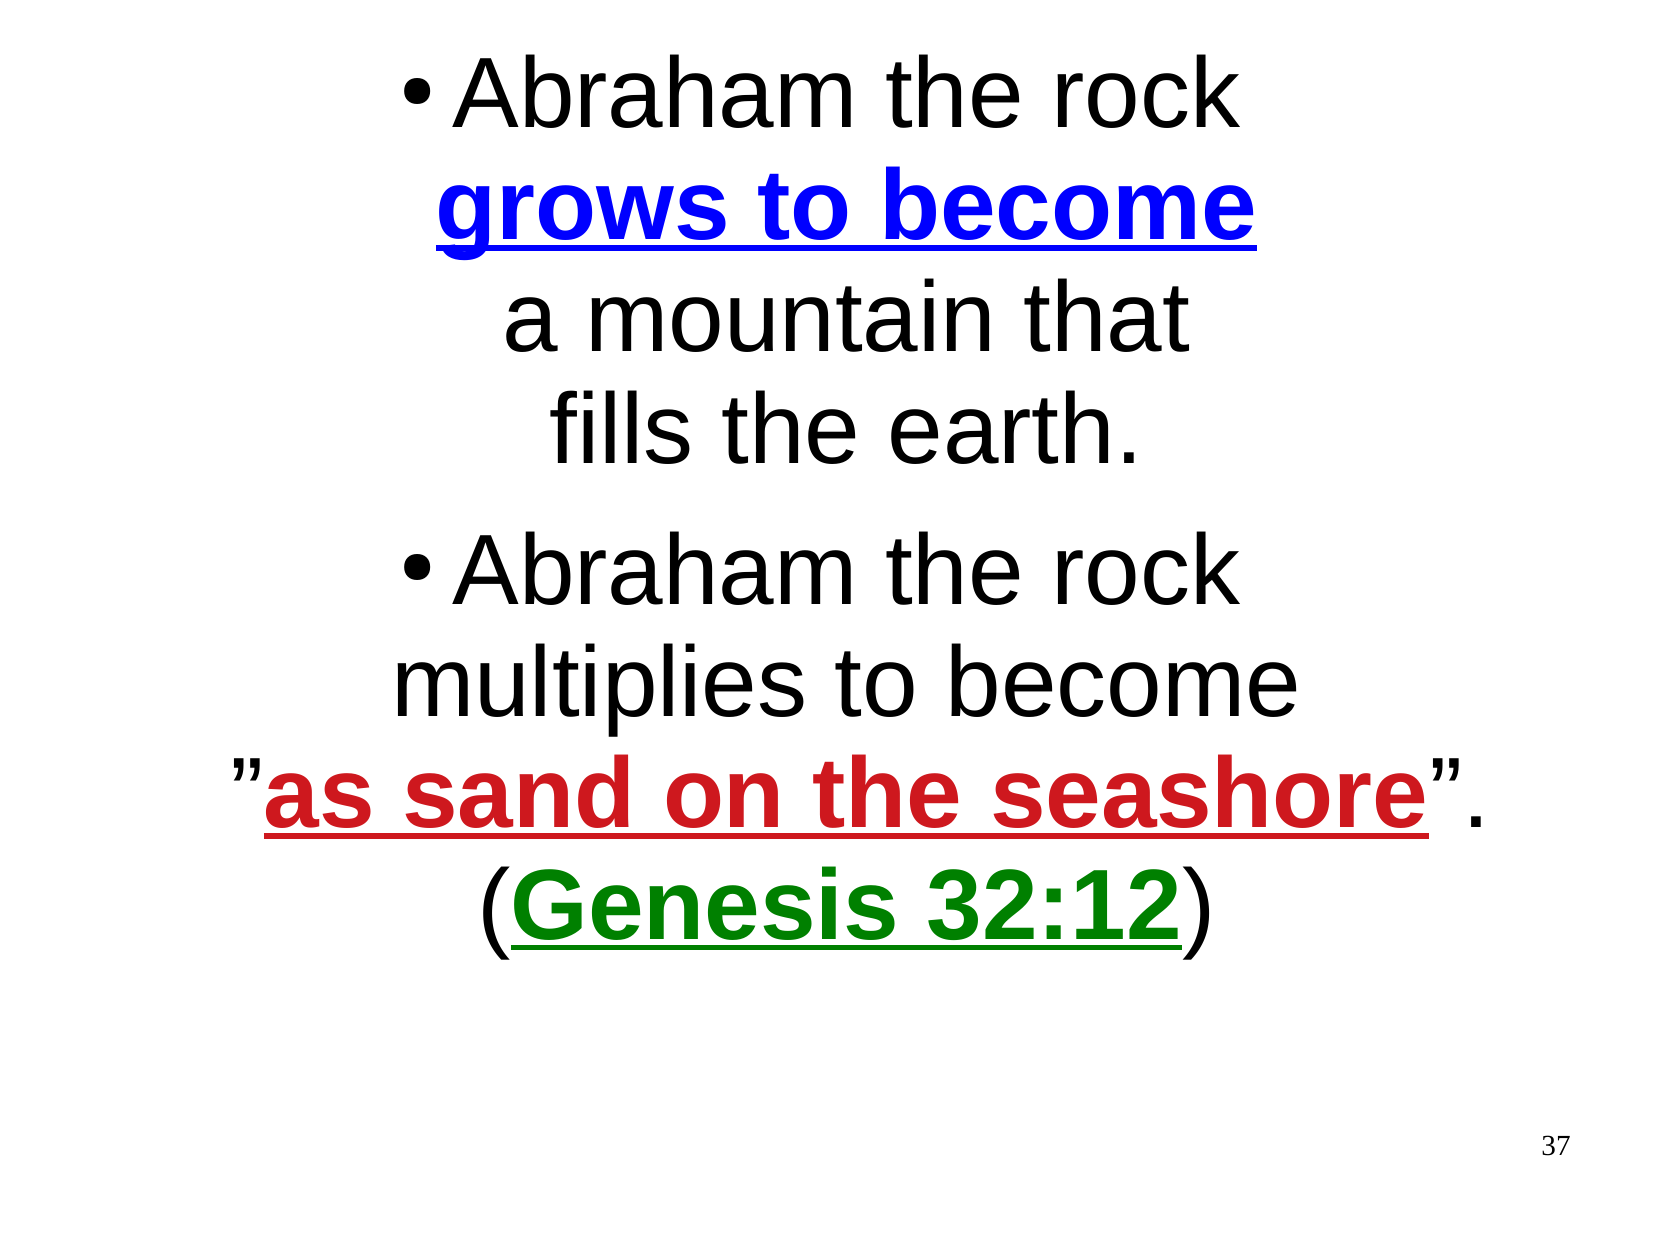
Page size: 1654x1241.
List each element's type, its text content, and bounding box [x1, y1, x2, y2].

list Abraham the rock grows to become a mountain that fills the earth. Abraham the rock multiplies to become ”as sand on the seashore”. (Genesis 32:12) [37, 37, 1613, 1238]
